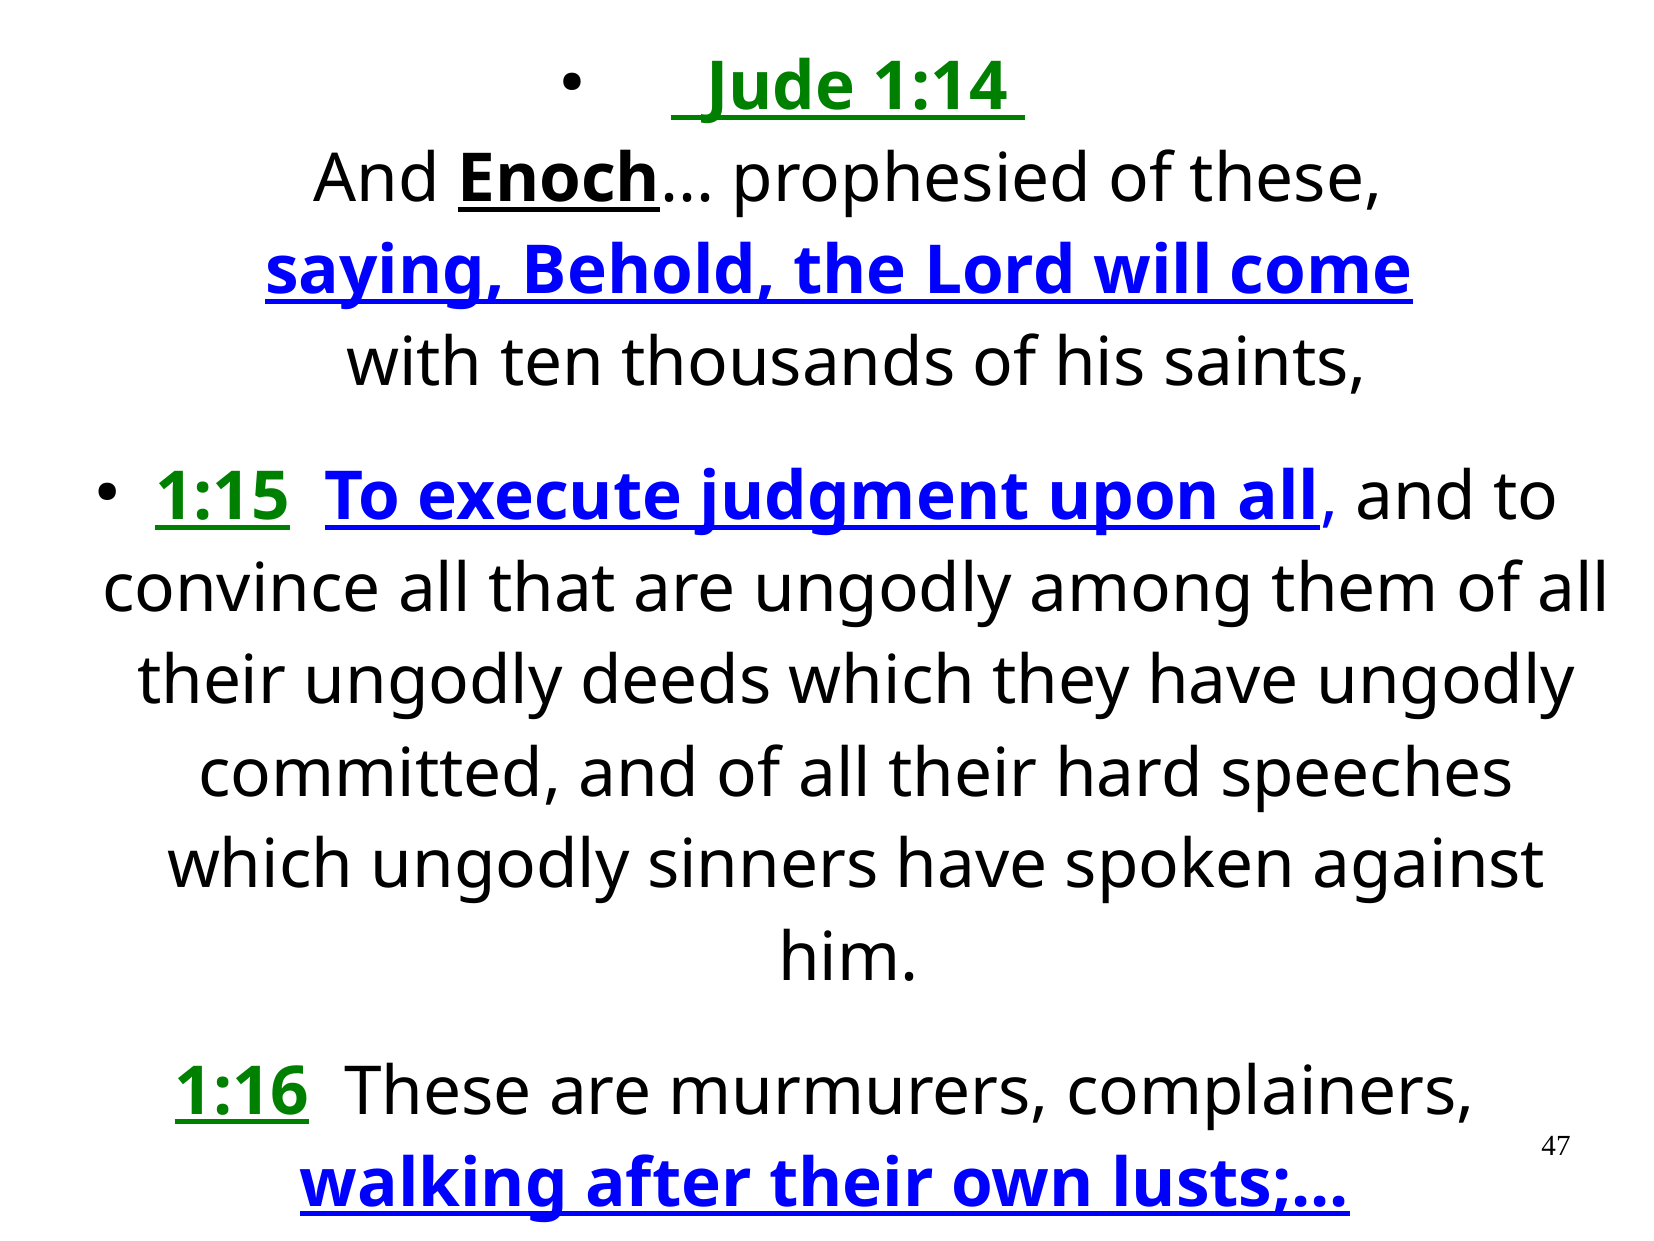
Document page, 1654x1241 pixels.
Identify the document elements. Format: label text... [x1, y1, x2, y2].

list Jude 1:14 And Enoch... prophesied of these, saying, Behold, the Lord will come with ten thousands of his saints, 1:15 To execute judgment upon all, and to convince all that are ungodly among them of all their ungodly deeds which they have ungodly committed, and of all their hard speeches which ungodly sinners have spoken against him. 1:16 These are murmurers, complainers, walking after their own lusts;... [37, 37, 1613, 1238]
